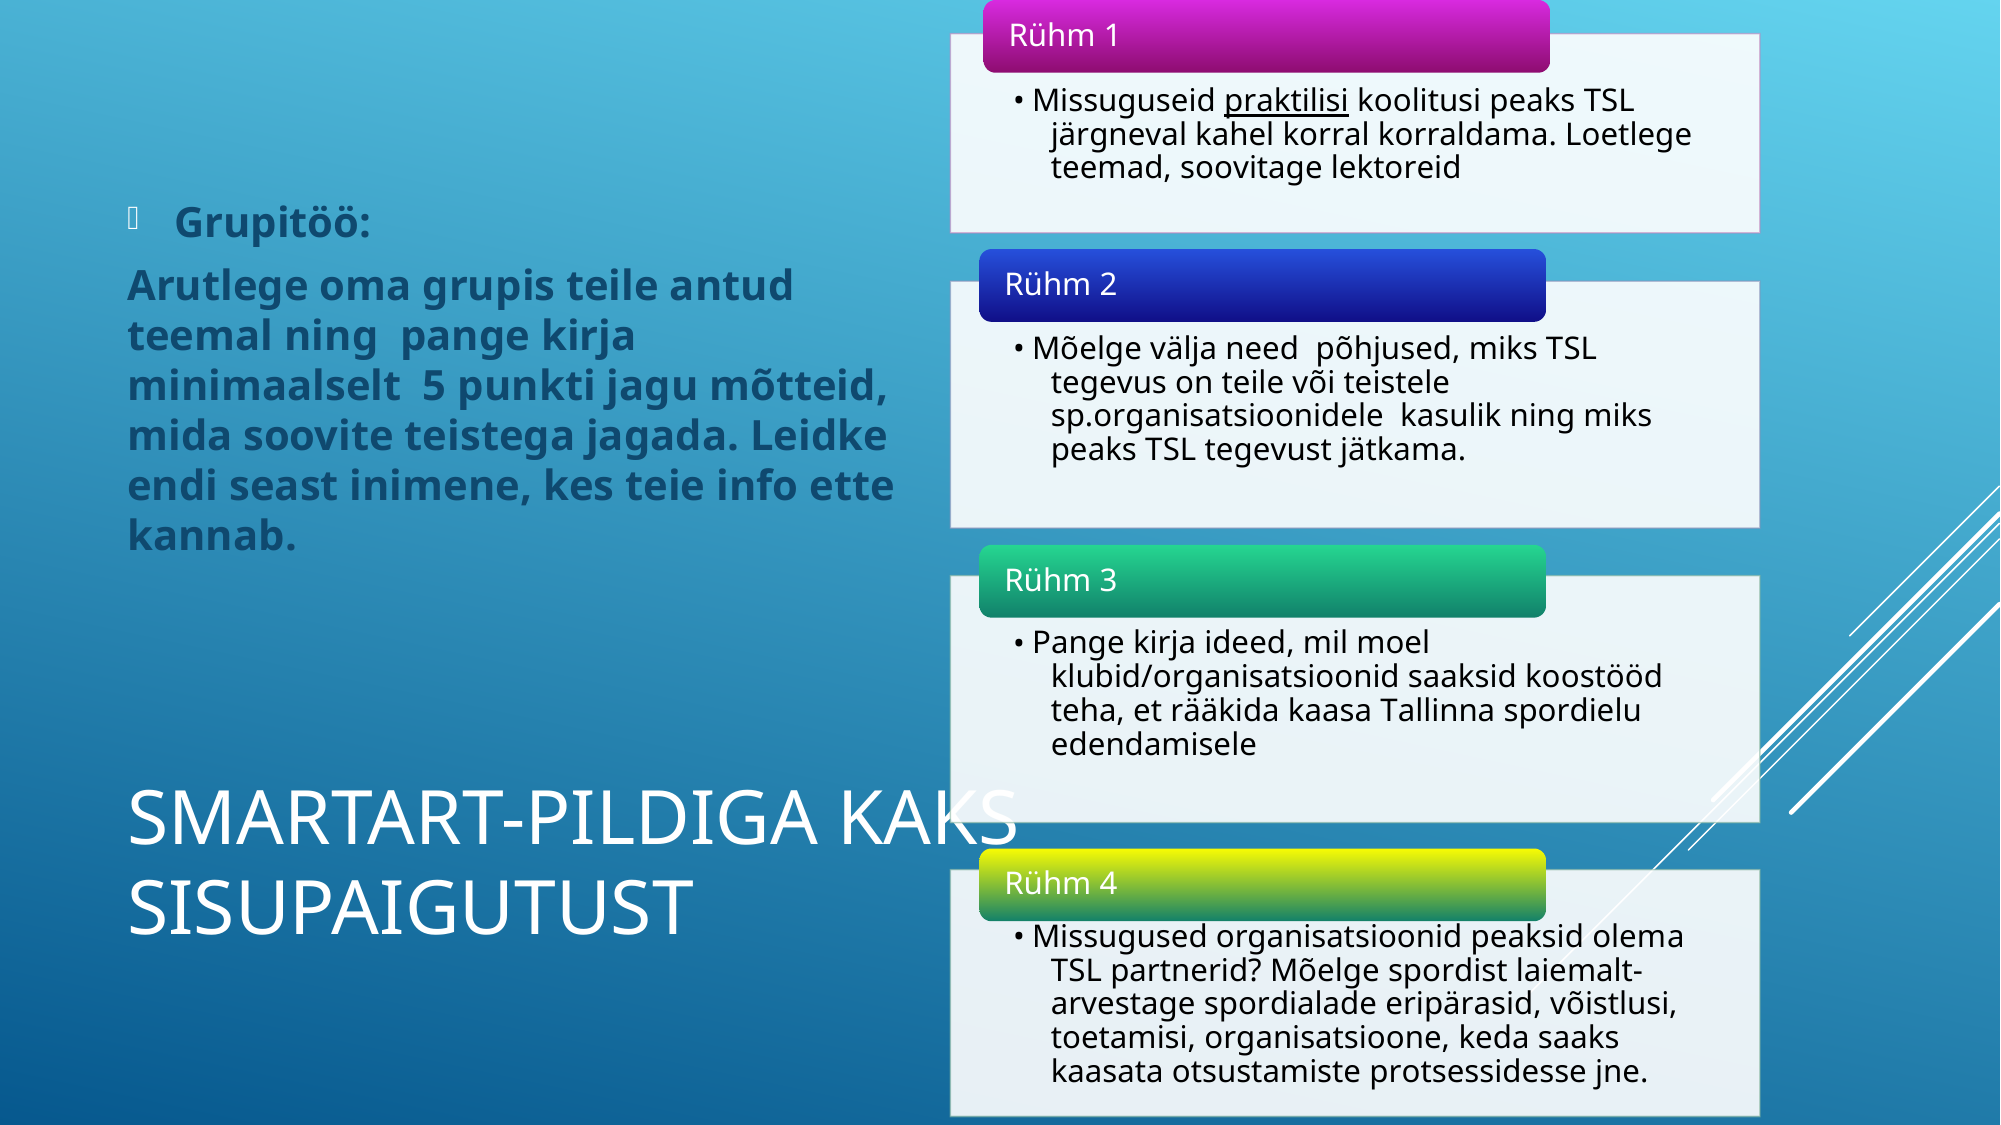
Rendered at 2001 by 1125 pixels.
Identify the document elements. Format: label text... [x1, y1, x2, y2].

text_box Rühm 1 [983, 0, 1551, 73]
text_box Pange kirja ideed, mil moel klubid/organisatsioonid saaksid koostööd teha, et rääkida kaasa Tallinna spordielu edendamisele [950, 575, 1760, 823]
text_box Rühm 2 [979, 249, 1547, 322]
text_box Mõelge välja need põhjused, miks TSL tegevus on teile või teistele sp.organisatsioonidele kasulik ning miks peaks TSL tegevust jätkama. [950, 281, 1760, 529]
title SmartArt-pildiga kaks sisupaigutust [112, 736, 1513, 984]
text_box Missuguseid praktilisi koolitusi peaks TSL järgneval kahel korral korraldama. Loetlege teemad, soovitage lektoreid [950, 33, 1760, 233]
list Grupitöö: Arutlege oma grupis teile antud teemal ning pange kirja minimaalselt 5 punkti jagu mõtteid, mida soovite teistega jagada. Leidke endi seast inimene, kes teie info ette kannab. [112, 112, 923, 706]
text_box Missugused organisatsioonid peaksid olema TSL partnerid? Mõelge spordist laiemalt- arvestage spordialade eripärasid, võistlusi, toetamisi, organisatsioone, keda saaks kaasata otsustamiste protsessidesse jne. [950, 869, 1760, 1117]
text_box Rühm 4 [979, 848, 1547, 922]
text_box Rühm 3 [979, 544, 1547, 618]
